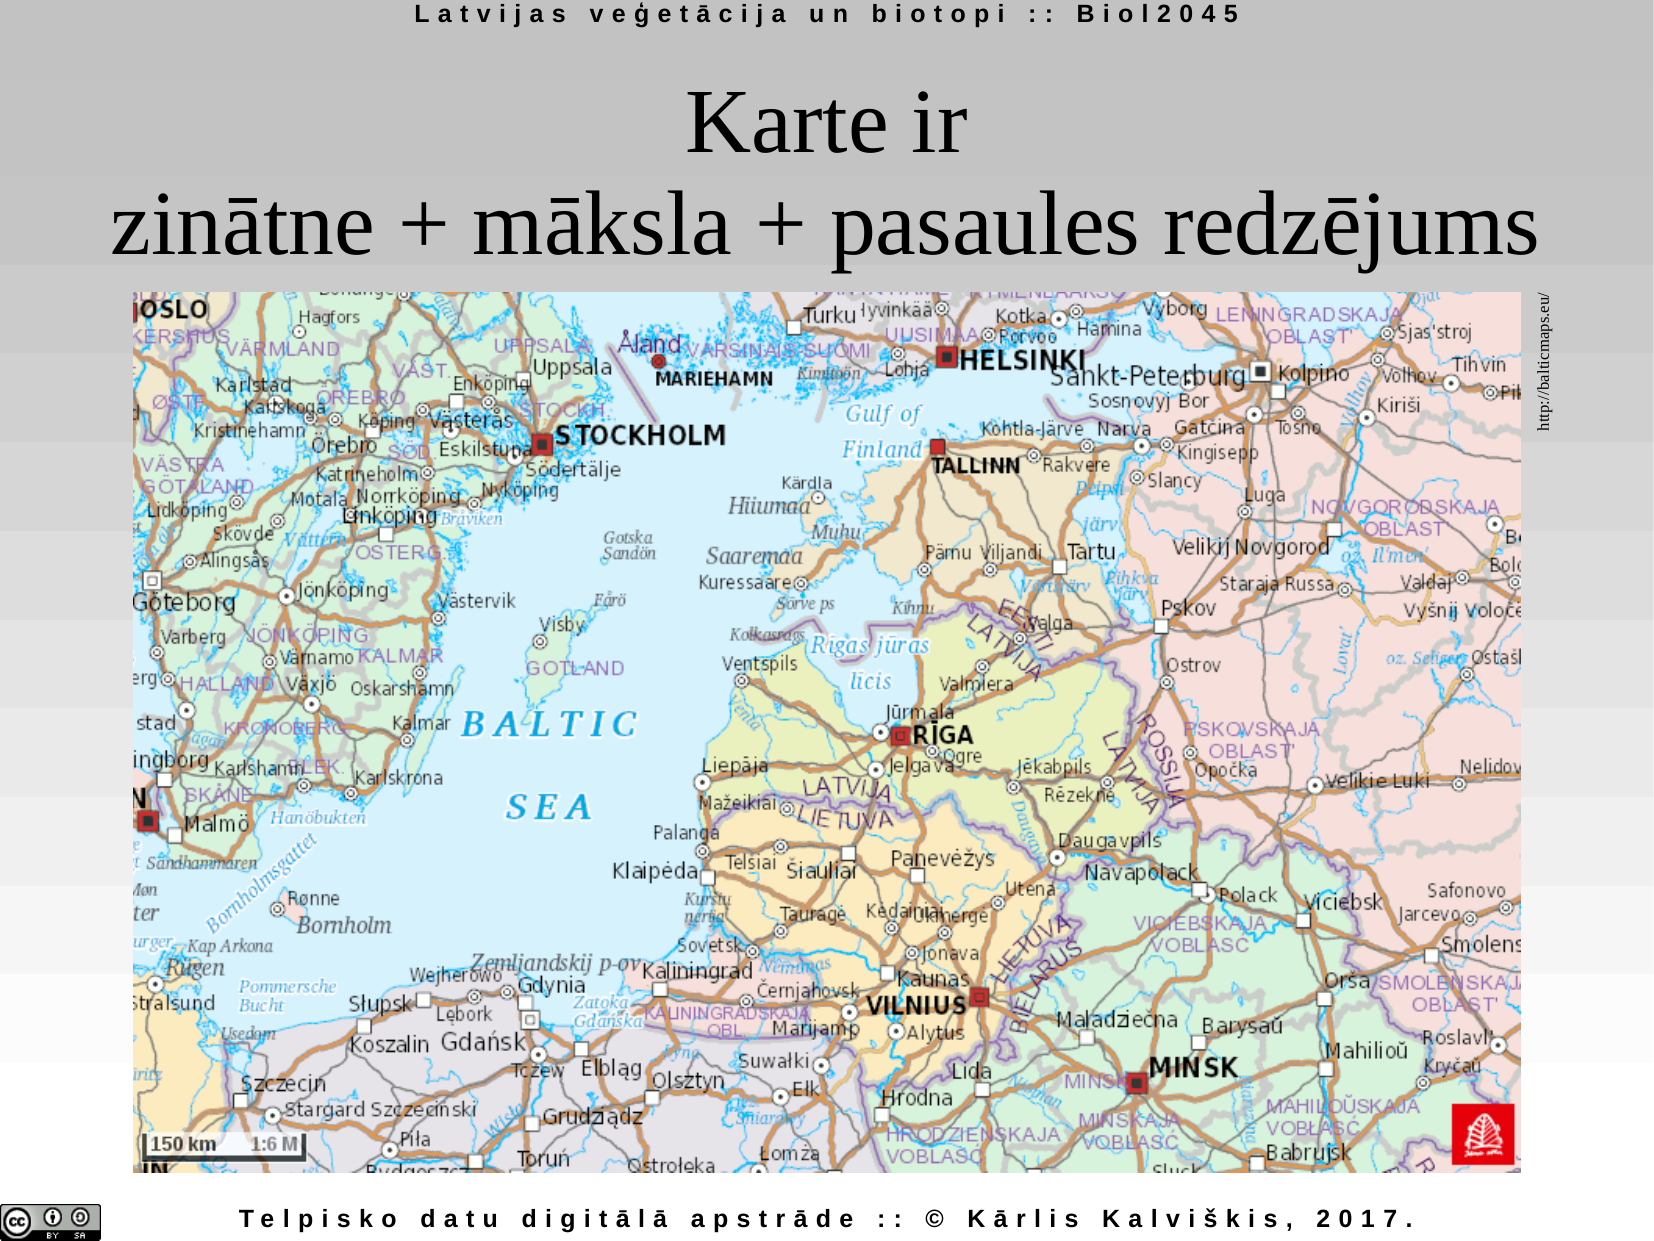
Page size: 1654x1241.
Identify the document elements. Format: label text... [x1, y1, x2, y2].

title Karte ir zinātne + māksla + pasaules redzējums [29, 49, 1625, 296]
picture [0, 0, 1654, 1241]
text_box http://balticmaps.eu/ [1533, 292, 1553, 432]
